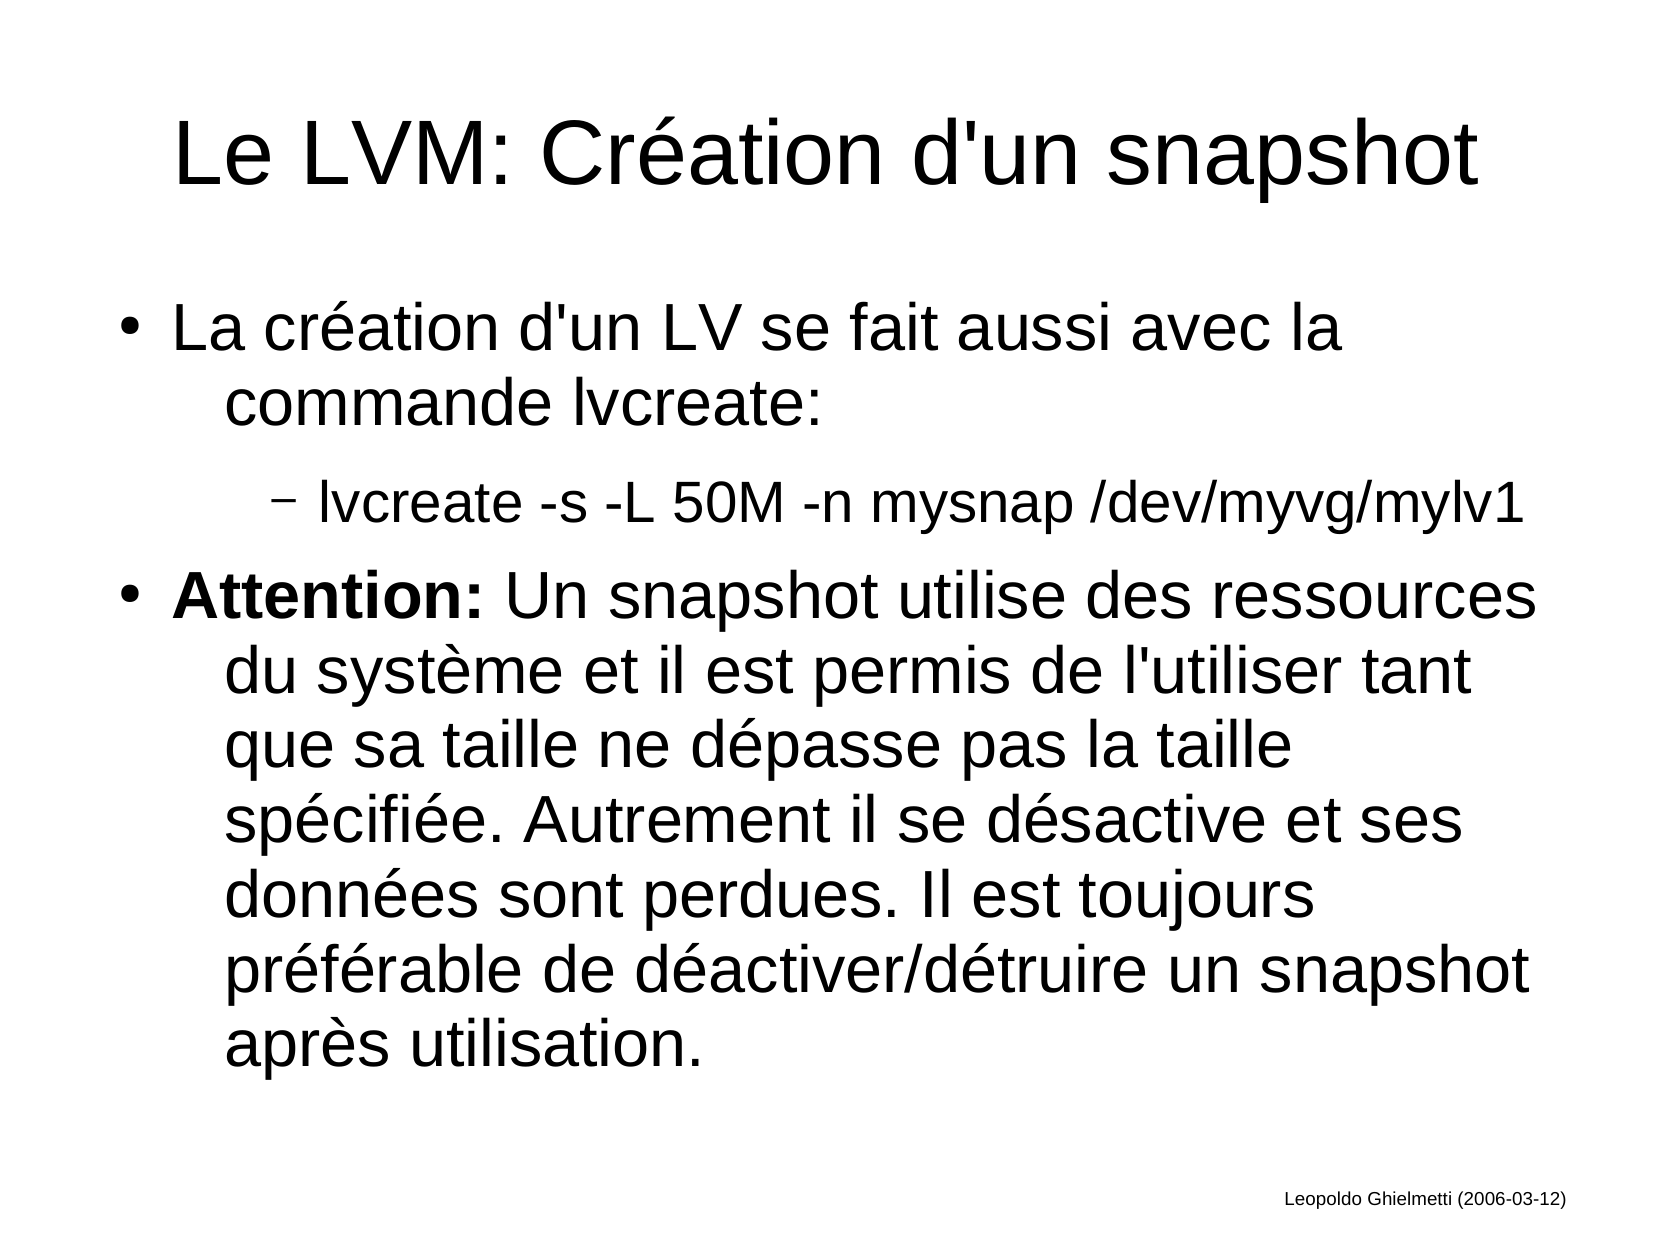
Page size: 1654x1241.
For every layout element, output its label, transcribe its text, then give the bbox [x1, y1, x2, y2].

list La création d'un LV se fait aussi avec la commande lvcreate: lvcreate -s -L 50M -n mysnap /dev/myvg/mylv1 Attention: Un snapshot utilise des ressources du système et il est permis de l'utiliser tant que sa taille ne dépasse pas la taille spécifiée. Autrement il se désactive et ses données sont perdues. Il est toujours préférable de déactiver/détruire un snapshot après utilisation. [82, 290, 1571, 1109]
text_box Leopoldo Ghielmetti (2006-03-12) [1269, 1181, 1595, 1217]
title Le LVM: Création d'un snapshot [82, 49, 1571, 257]
